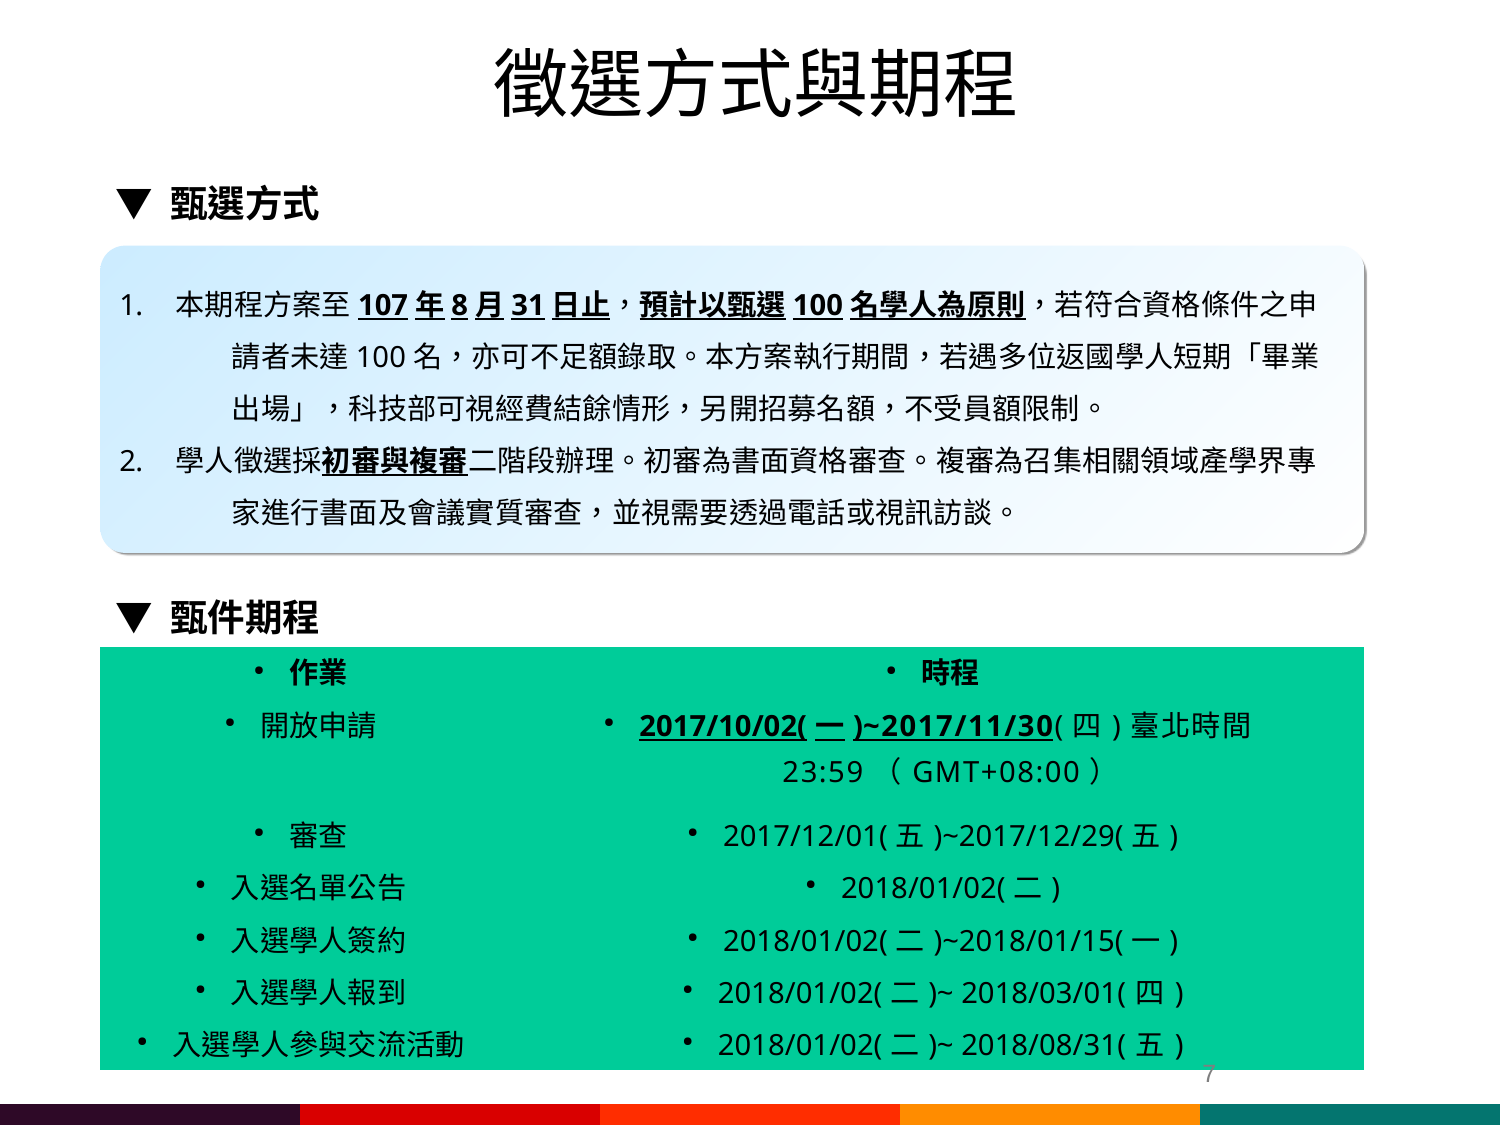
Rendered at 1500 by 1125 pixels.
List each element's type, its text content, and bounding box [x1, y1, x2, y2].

table_cell 2018/01/02(二) [502, 861, 1364, 914]
table_cell 入選學人簽約 [100, 914, 502, 966]
text_box 本期程方案至107年8月31日止，預計以甄選100名學人為原則，若符合資格條件之申請者未達100名，亦可不足額錄取。本方案執行期間，若遇多位返國學人短期「畢業出場」，科技部可視經費結餘情形，另開招募名額，不受員額限制。 學人徵選採初審與複審二階段辦理。初審為書面資格審查。複審為召集相關領域產學界專家進行書面及會議實質審查，並視需要透過電話或視訊訪談。 [100, 245, 1365, 553]
table_cell 2017/10/02(一)~2017/11/30(四)臺北時間23:59（GMT+08:00） [502, 699, 1364, 809]
text_box 7 [1187, 1049, 1500, 1097]
text_box ▼ 甄件期程 [100, 586, 543, 647]
table_cell 入選學人報到 [100, 966, 502, 1018]
text_box 徵選方式與期程 [118, 22, 1394, 141]
table_cell 審查 [100, 809, 502, 861]
table_cell 入選名單公告 [100, 861, 502, 914]
table_header 時程 [502, 647, 1364, 699]
table_cell 2018/01/02(二)~ 2018/08/31(五) [502, 1018, 1364, 1070]
table_cell 2018/01/02(二)~ 2018/03/01(四) [502, 966, 1364, 1018]
text_box ▼ 甄選方式 [100, 172, 543, 234]
table_cell 2018/01/02(二)~2018/01/15(一) [502, 914, 1364, 966]
table_cell 入選學人參與交流活動 [100, 1018, 502, 1070]
table_cell 2017/12/01(五)~2017/12/29(五) [502, 809, 1364, 861]
table_header 作業 [100, 647, 502, 699]
table_cell 開放申請 [100, 699, 502, 809]
